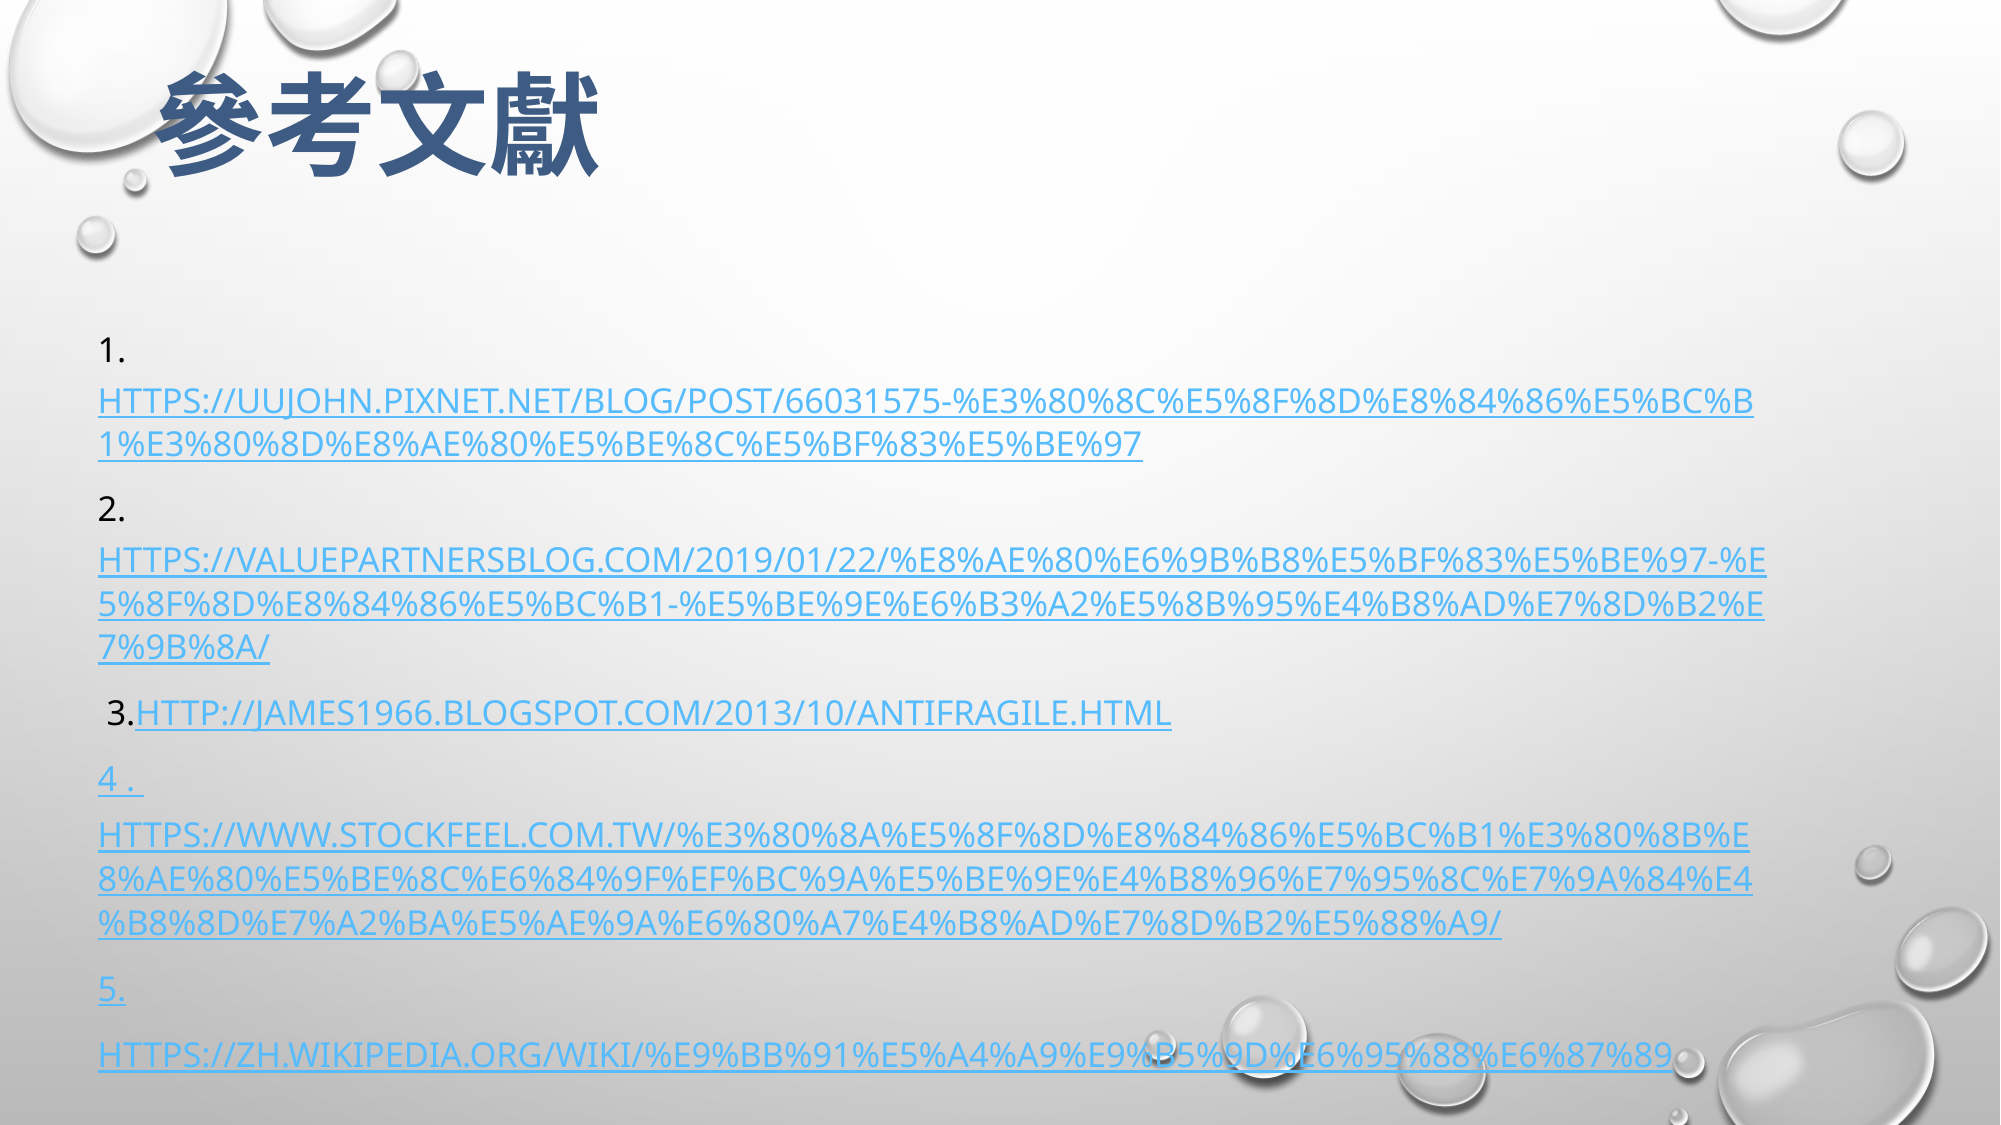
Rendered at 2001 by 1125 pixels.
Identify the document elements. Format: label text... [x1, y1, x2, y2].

title 參考文獻 [0, 0, 1227, 262]
list 1.https://uujohn.pixnet.net/blog/post/66031575-%E3%80%8C%E5%8F%8D%E8%84%86%E5%BC%B1%E3%80%8D%E8%AE%80%E5%BE%8C%E5%BF%83%E5%BE%97 2.https://valuepartnersblog.com/2019/01/22/%E8%AE%80%E6%9B%B8%E5%BF%83%E5%BE%97-%E5%8F%8D%E8%84%86%E5%BC%B1-%E5%BE%9E%E6%B3%A2%E5%8B%95%E4%B8%AD%E7%8D%B2%E7%9B%8A/ 3.http://james1966.blogspot.com/2013/10/antifragile.html 4 . https://www.stockfeel.com.tw/%E3%80%8A%E5%8F%8D%E8%84%86%E5%BC%B1%E3%80%8B%E8%AE%80%E5%BE%8C%E6%84%9F%EF%BC%9A%E5%BE%9E%E4%B8%96%E7%95%8C%E7%9A%84%E4%B8%8D%E7%A2%BA%E5%AE%9A%E6%80%A7%E4%B8%AD%E7%8D%B2%E5%88%A9/ 5. https://zh.wikipedia.org/wiki/%E9%BB%91%E5%A4%A9%E9%B5%9D%E6%95%88%E6%87%89 [82, 312, 1783, 875]
picture [0, 0, 2000, 1125]
